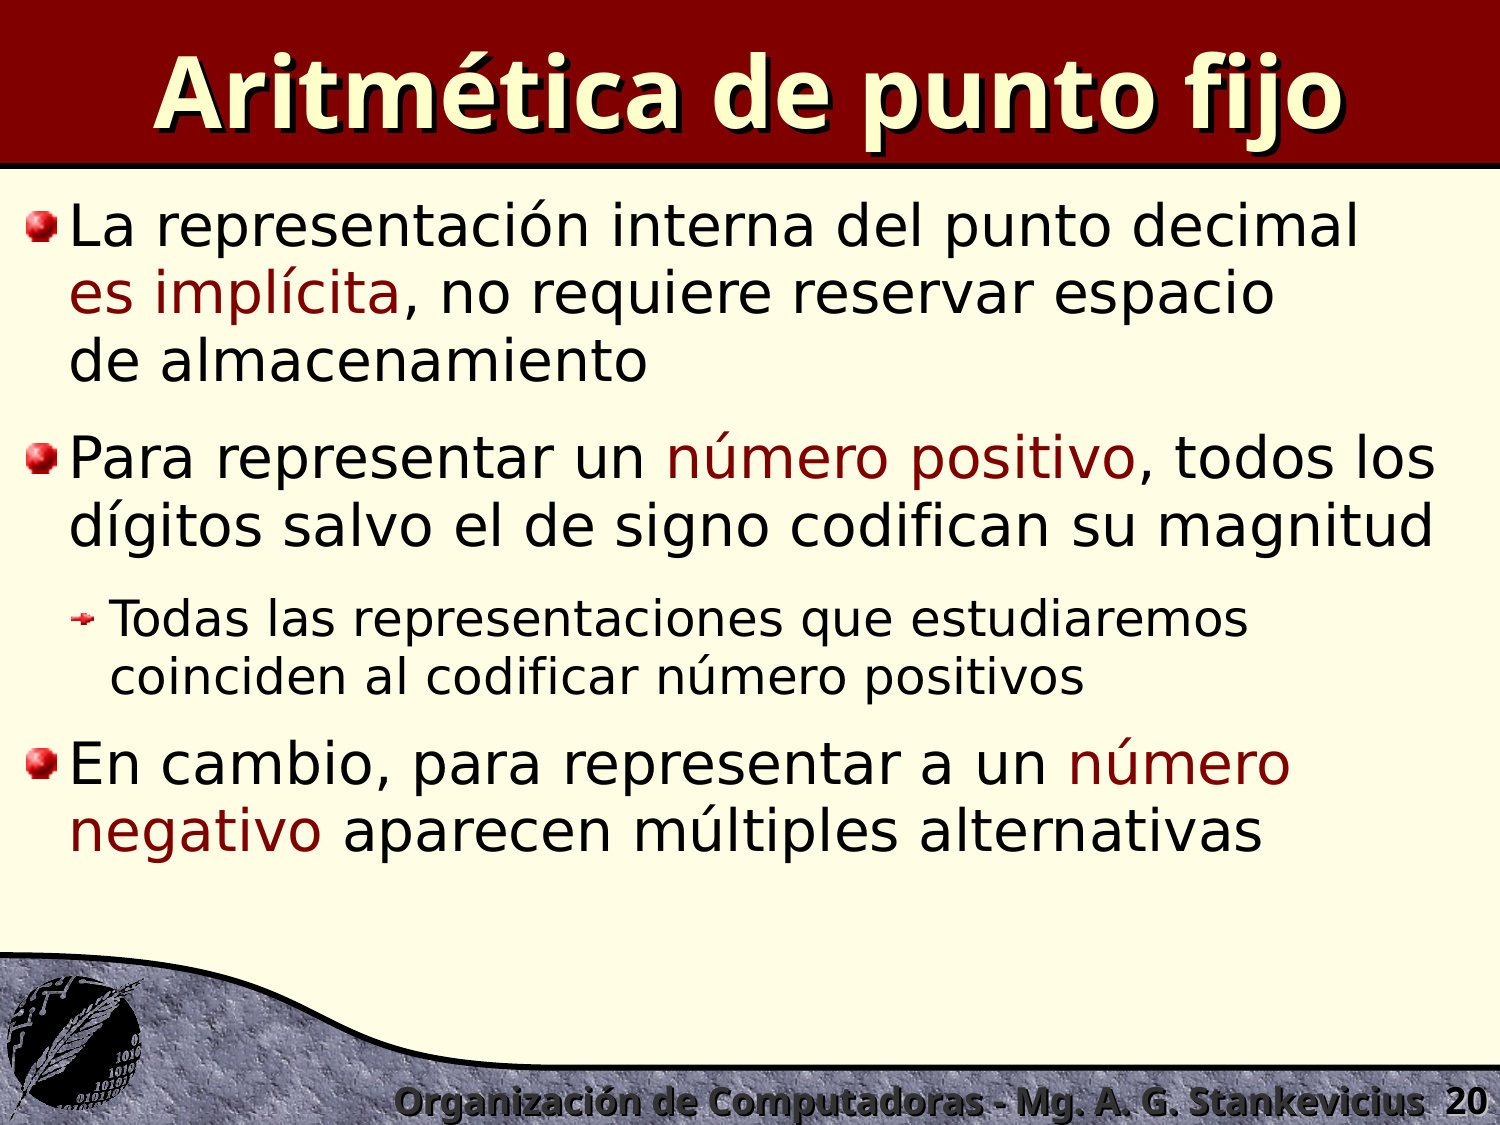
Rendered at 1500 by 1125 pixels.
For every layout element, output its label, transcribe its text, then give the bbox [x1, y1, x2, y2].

picture [1058, 1100, 1065, 1110]
picture [0, 959, 1500, 1125]
title Aritmética de punto fijo [15, 5, 1485, 160]
picture [448, 1100, 455, 1110]
list La representación interna del punto decimal es implícita, no requiere reservar espacio de almacenamiento Para representar un número positivo, todos los dígitos salvo el de signo codifican su magnitud Todas las representaciones que estudiaremos coinciden al codificar número positivos En cambio, para representar a un número negativo aparecen múltiples alternativas [11, 192, 1486, 935]
picture [802, 1100, 806, 1110]
